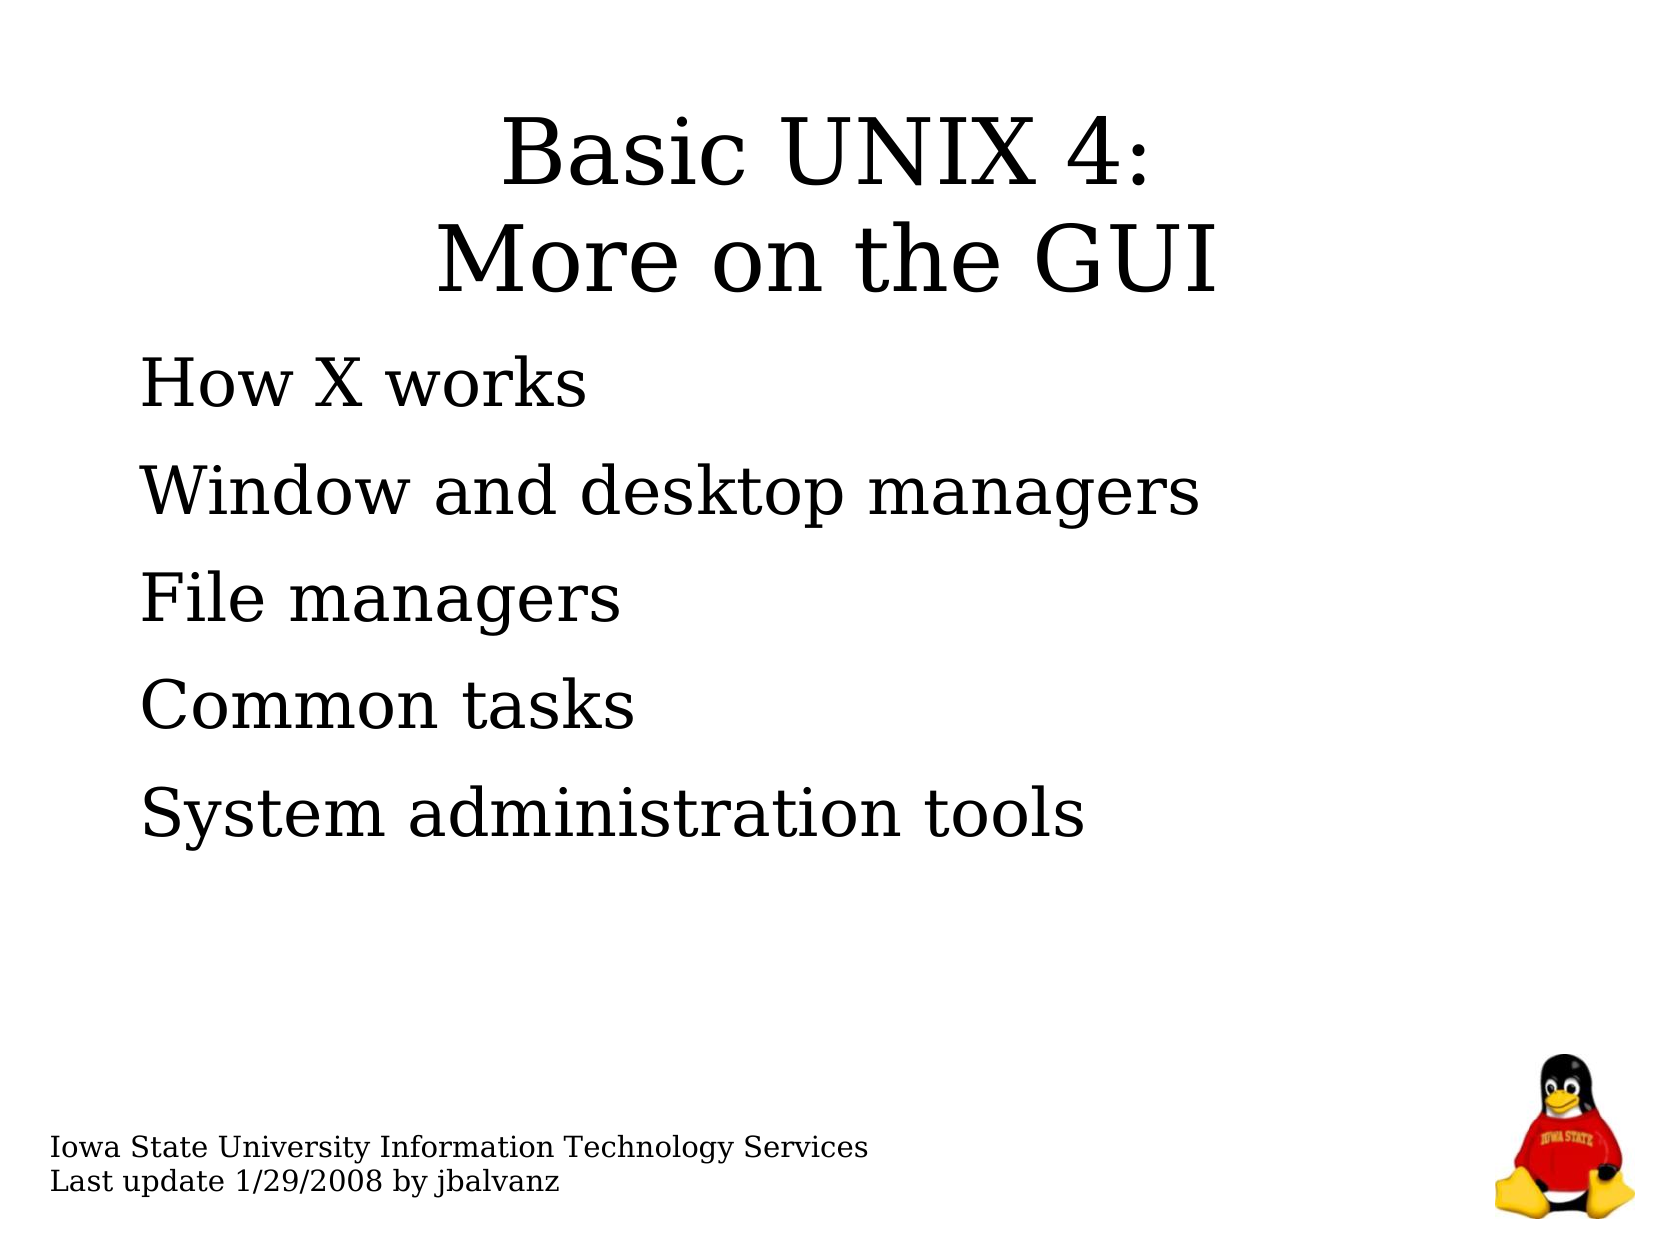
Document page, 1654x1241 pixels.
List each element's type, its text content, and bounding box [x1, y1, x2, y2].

picture [1495, 1054, 1635, 1219]
list How X works Window and desktop managers File managers Common tasks System administration tools [121, 344, 1534, 1127]
text_box Iowa State University Information Technology Services Last update 1/29/2008 by jbalvanz [49, 1130, 889, 1199]
title Basic UNIX 4: More on the GUI [121, 99, 1534, 314]
